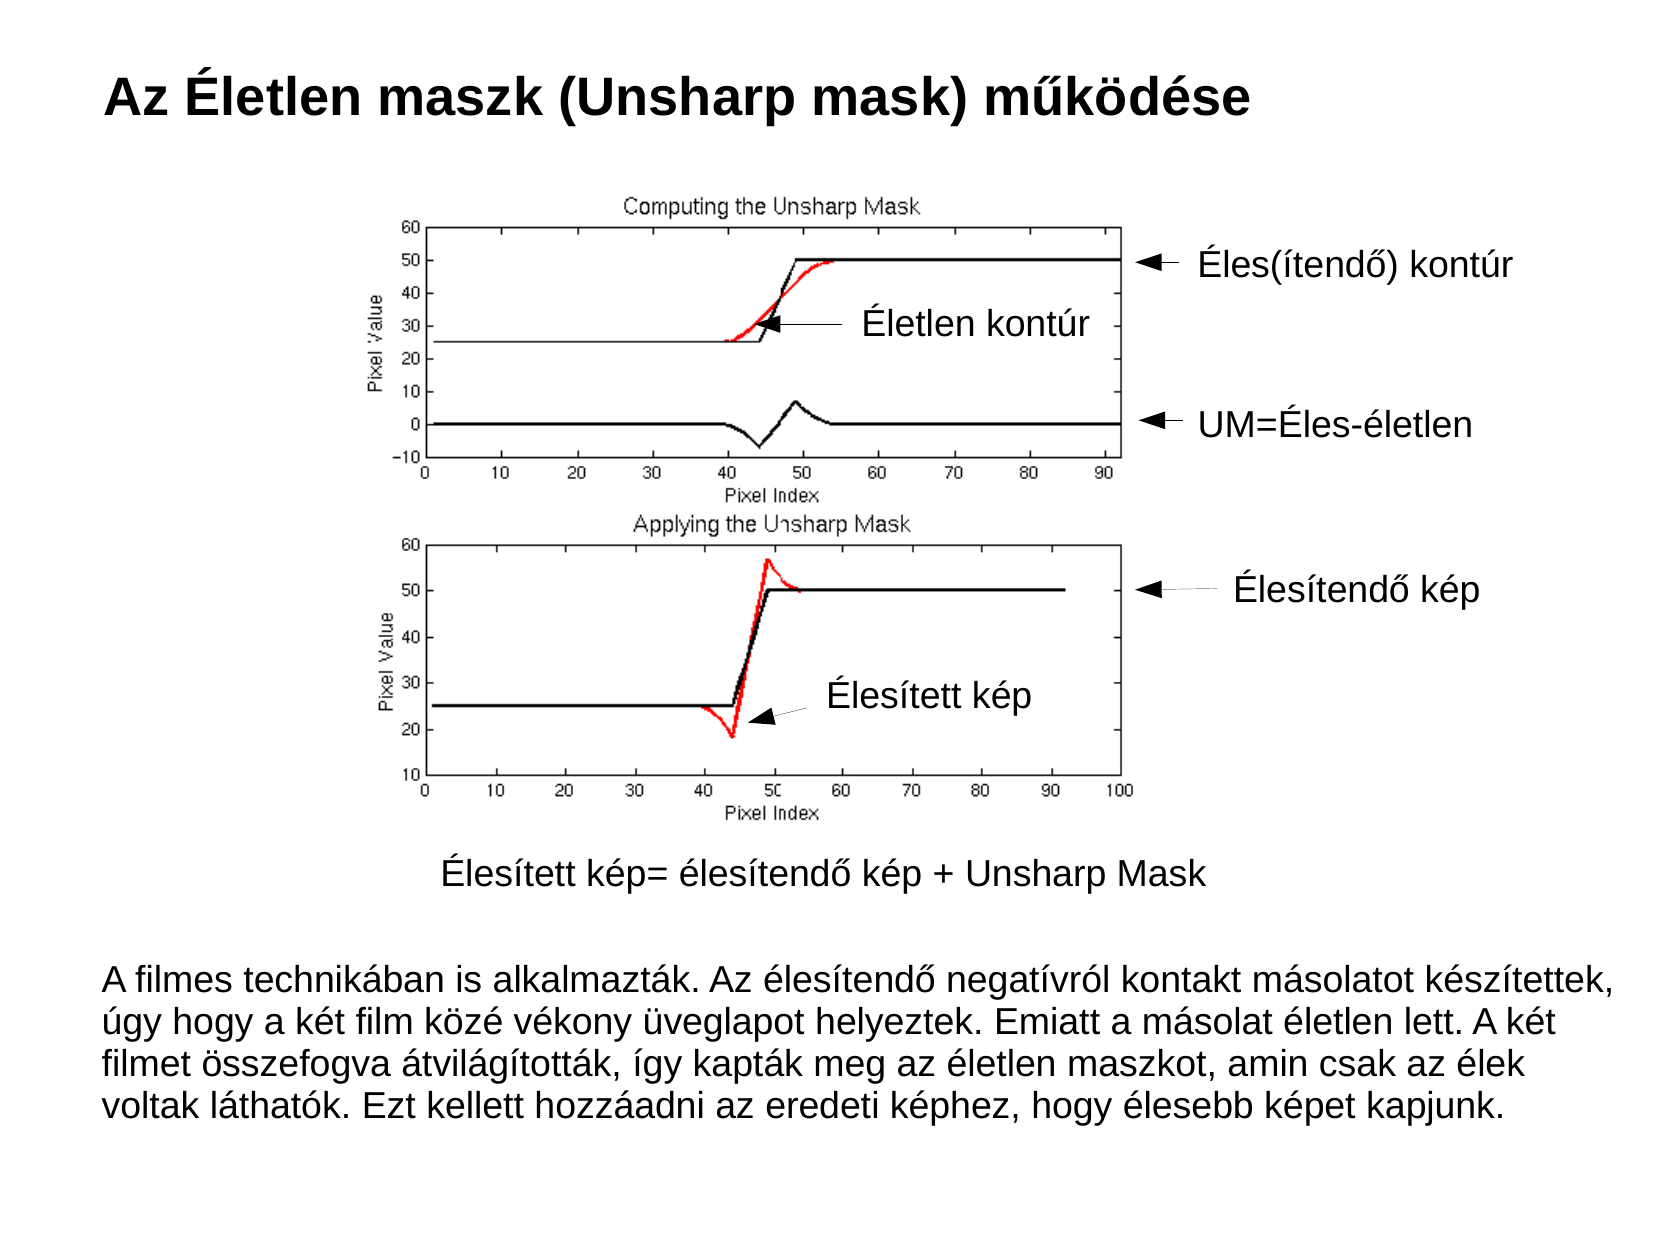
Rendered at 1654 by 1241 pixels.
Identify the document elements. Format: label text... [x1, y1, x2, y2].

text_box Élesített kép [811, 666, 1048, 724]
text_box Élesítendő kép [1218, 560, 1496, 618]
text_box A filmes technikában is alkalmazták. Az élesítendő negatívról kontakt másolatot készítettek, úgy hogy a két film közé vékony üveglapot helyeztek. Emiatt a másolat életlen lett. A két filmet összefogva átvilágították, így kapták meg az életlen maszkot, amin csak az élek voltak láthatók. Ezt kellett hozzáadni az eredeti képhez, hogy élesebb képet kapjunk. [86, 951, 1630, 1135]
text_box Élesített kép= élesítendő kép + Unsharp Mask [425, 845, 1222, 903]
text_box Éles(ítendő) kontúr [1182, 236, 1529, 294]
picture [354, 177, 1144, 853]
text_box Életlen kontúr [846, 294, 1113, 352]
text_box Az Életlen maszk (Unsharp mask) működése [88, 59, 1269, 136]
text_box UM=Éles-életlen [1182, 396, 1489, 453]
